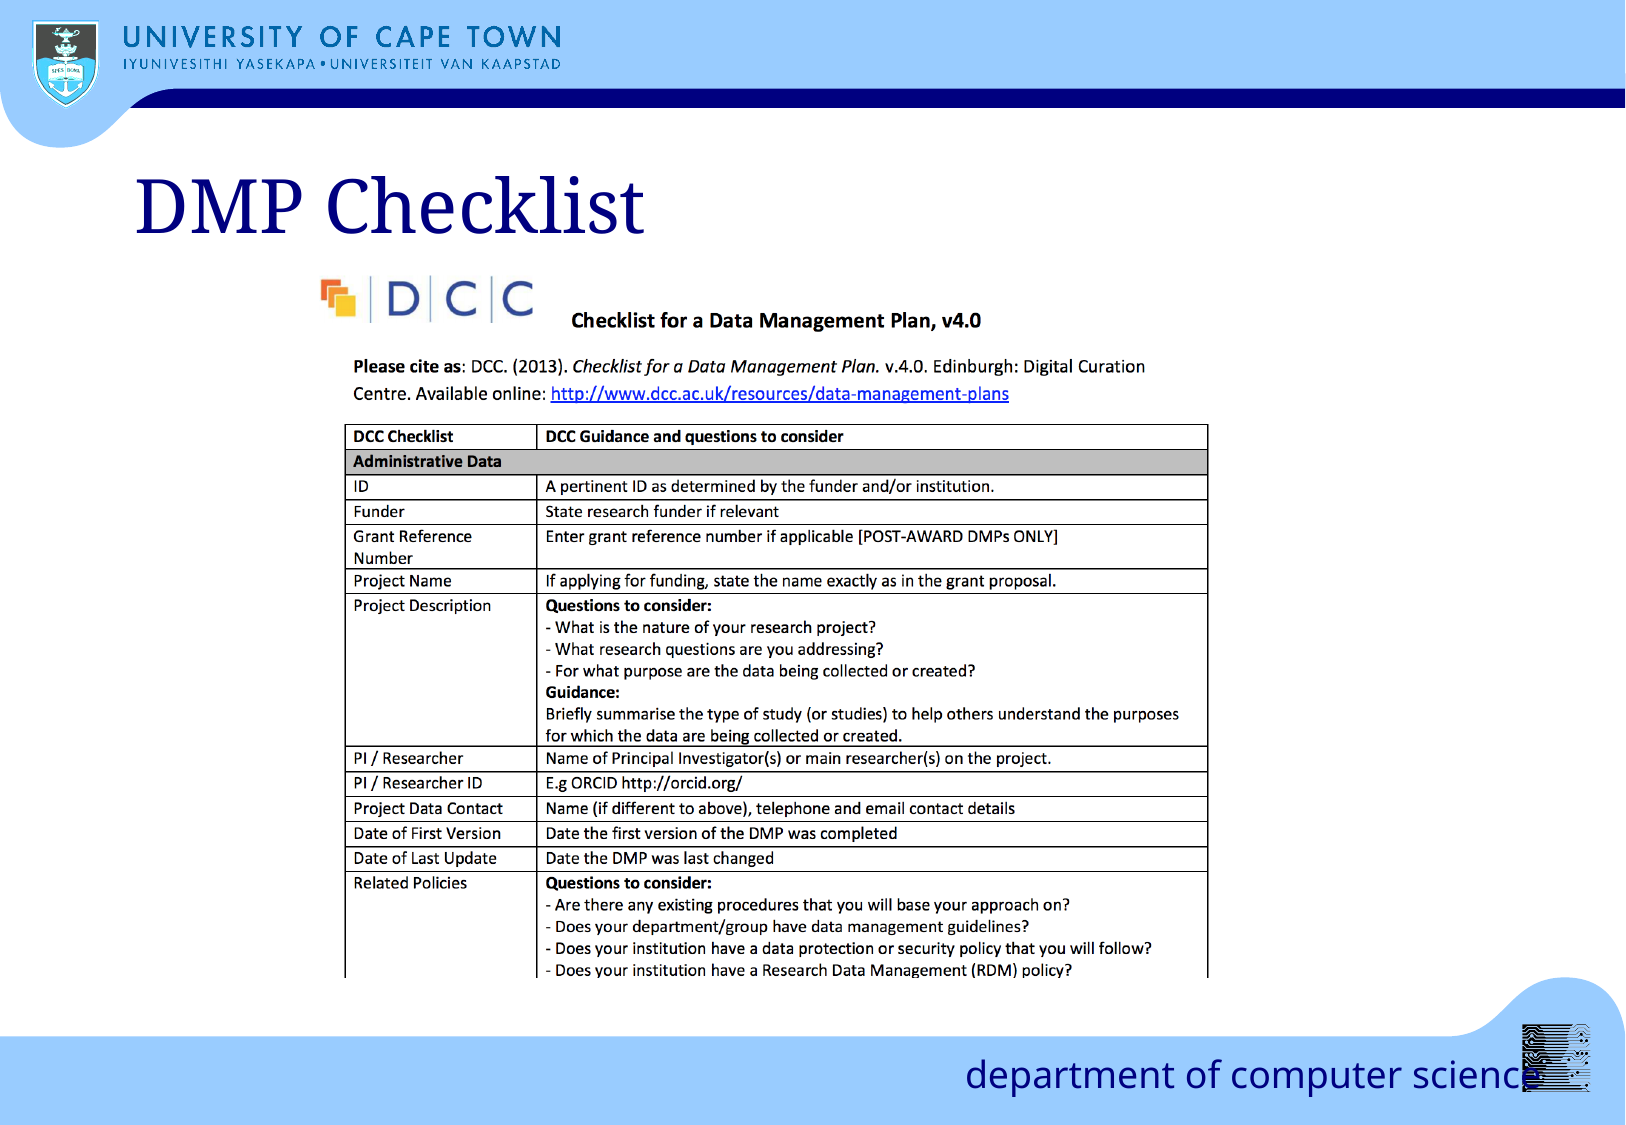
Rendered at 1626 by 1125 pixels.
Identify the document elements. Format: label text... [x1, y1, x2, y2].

picture [120, 23, 563, 71]
picture [306, 268, 1247, 978]
title DMP Checklist [134, 140, 1571, 268]
picture [1526, 1070, 1536, 1076]
picture [1522, 1024, 1591, 1092]
